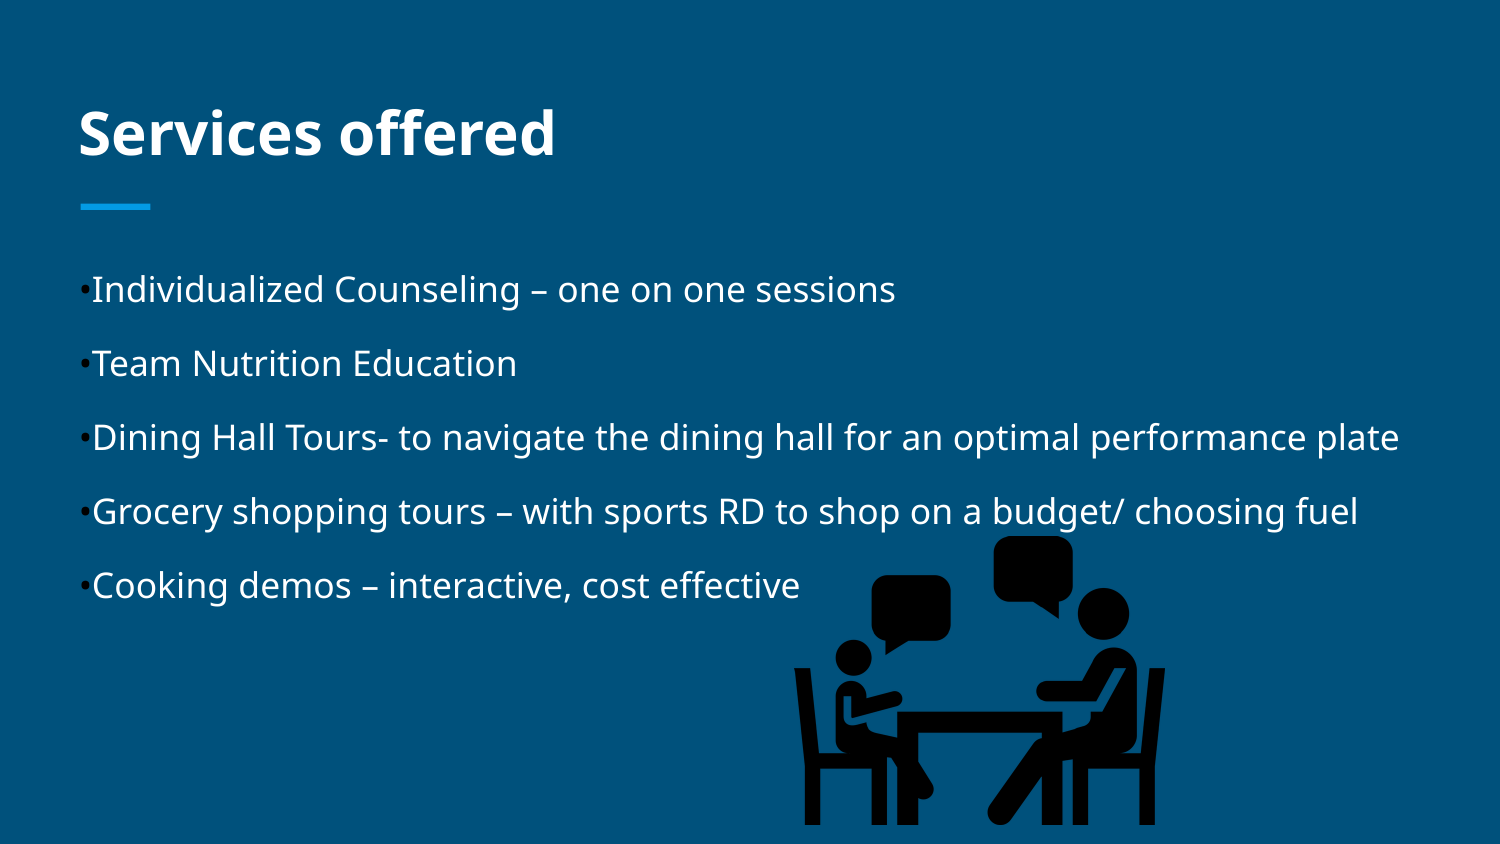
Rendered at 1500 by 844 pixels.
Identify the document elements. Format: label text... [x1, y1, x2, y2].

picture [873, 576, 950, 653]
picture [837, 641, 870, 675]
picture [1079, 589, 1128, 639]
picture [796, 648, 1164, 824]
list •Individualized Counseling – one on one sessions •Team Nutrition Education •Dining Hall Tours- to navigate the dining hall for an optimal performance plate •Grocery shopping tours – with sports RD to shop on a budget/ choosing fuel •Cooking demos – interactive, cost effective [63, 244, 1437, 750]
picture [994, 537, 1072, 616]
title Services offered [63, 75, 1437, 188]
